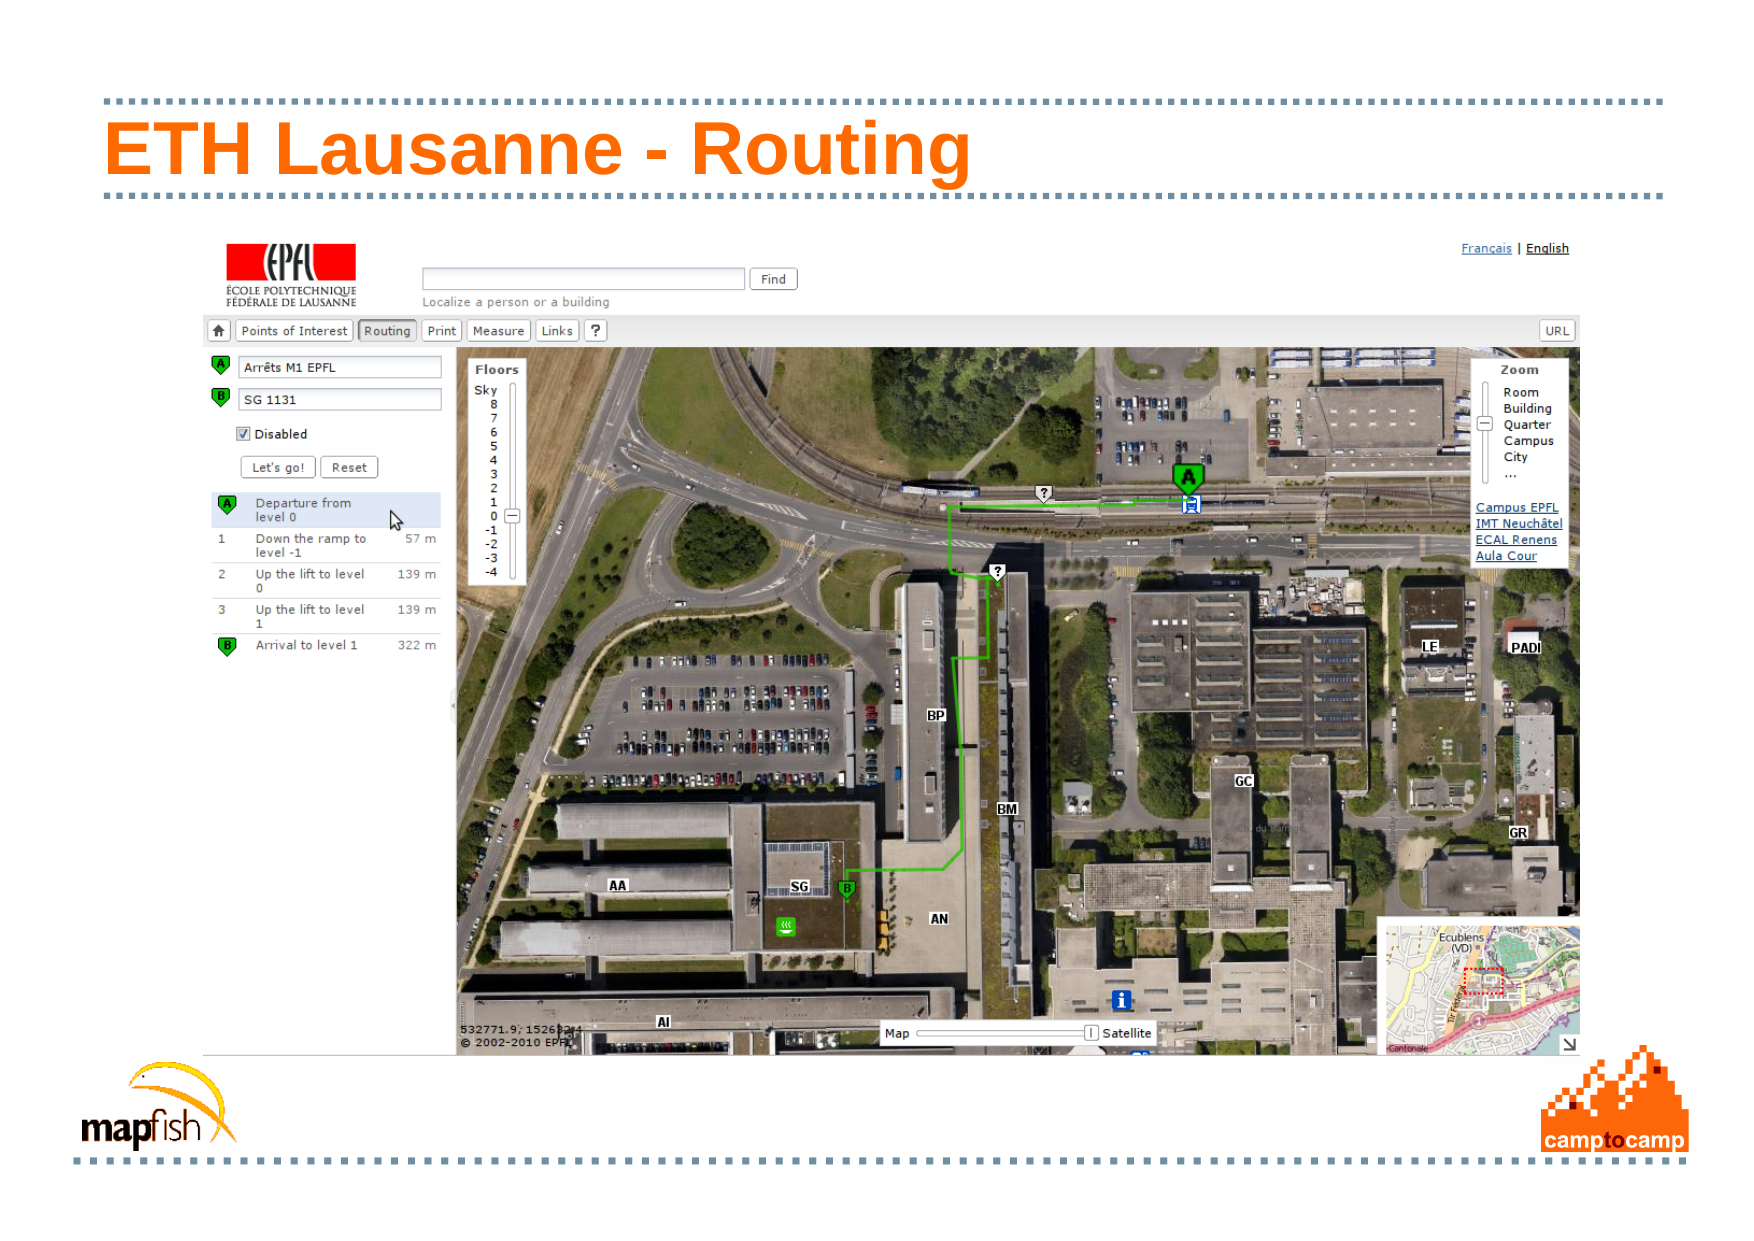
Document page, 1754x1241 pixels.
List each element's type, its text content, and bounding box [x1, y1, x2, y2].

picture [82, 1062, 237, 1151]
picture [203, 231, 1689, 1152]
title ETH Lausanne - Routing [103, 104, 1660, 193]
